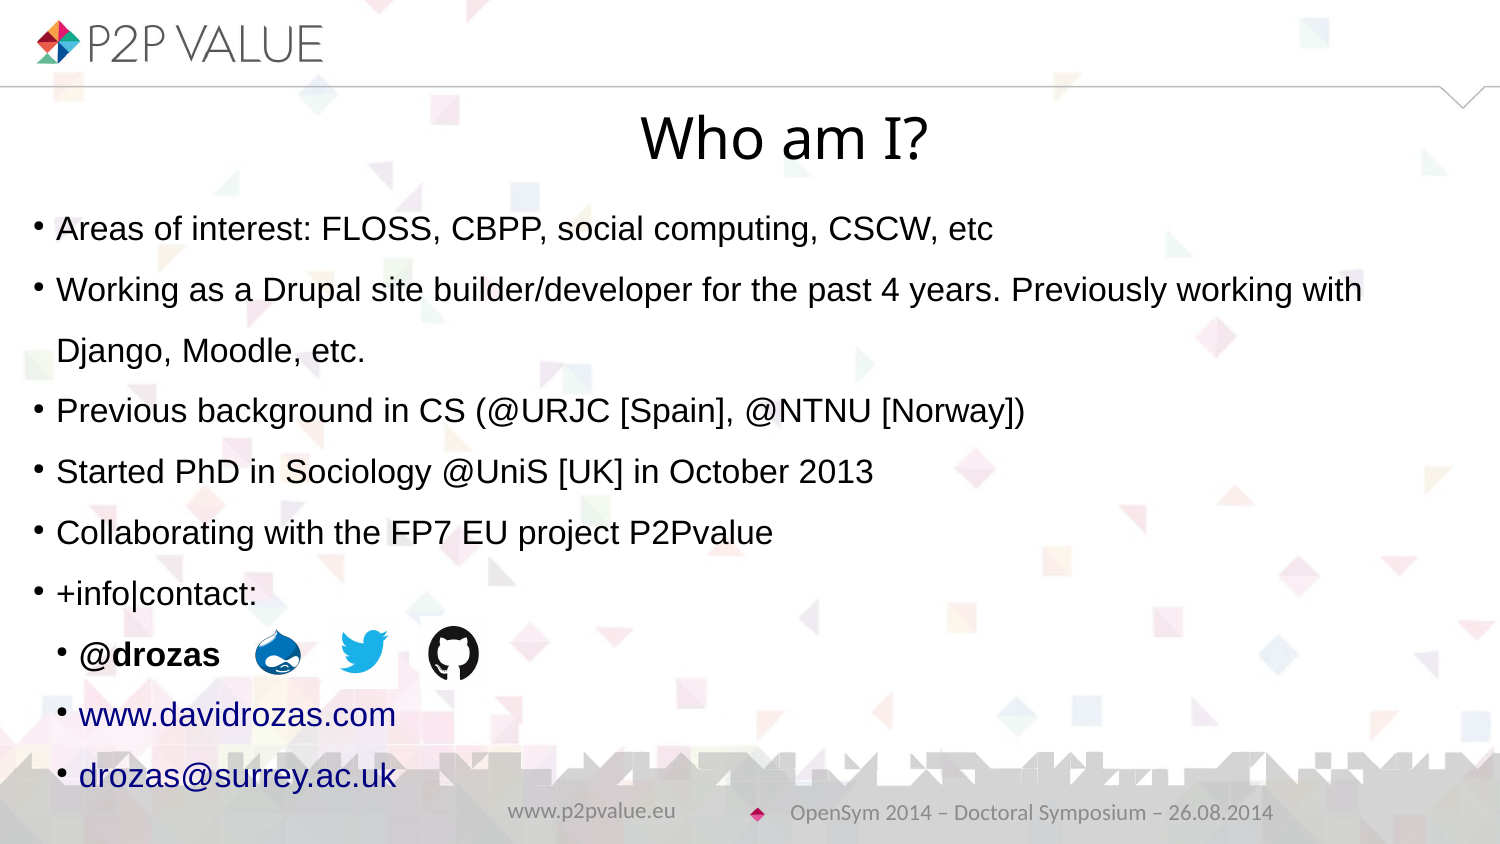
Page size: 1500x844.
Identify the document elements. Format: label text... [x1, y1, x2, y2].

picture [0, 0, 1500, 844]
picture [420, 616, 487, 691]
picture [255, 629, 301, 676]
text_box www.p2pvalue.eu [501, 789, 720, 829]
title Who am I? [324, 92, 1246, 180]
subtitle Areas of interest: FLOSS, CBPP, social computing, CSCW, etc Working as a Drupal site builder/developer for the past 4 years. Previously working with Django, Moodle, etc. Previous background in CS (@URJC [Spain], @NTNU [Norway]) Started PhD in Sociology @UniS [UK] in October 2013 Collaborating with the FP7 EU project P2Pvalue +info|contact: @drozas www.davidrozas.com drozas@surrey.ac.uk [19, 180, 1500, 811]
picture [330, 614, 398, 690]
text_box OpenSym 2014 – Doctoral Symposium – 26.08.2014 [777, 788, 1470, 834]
